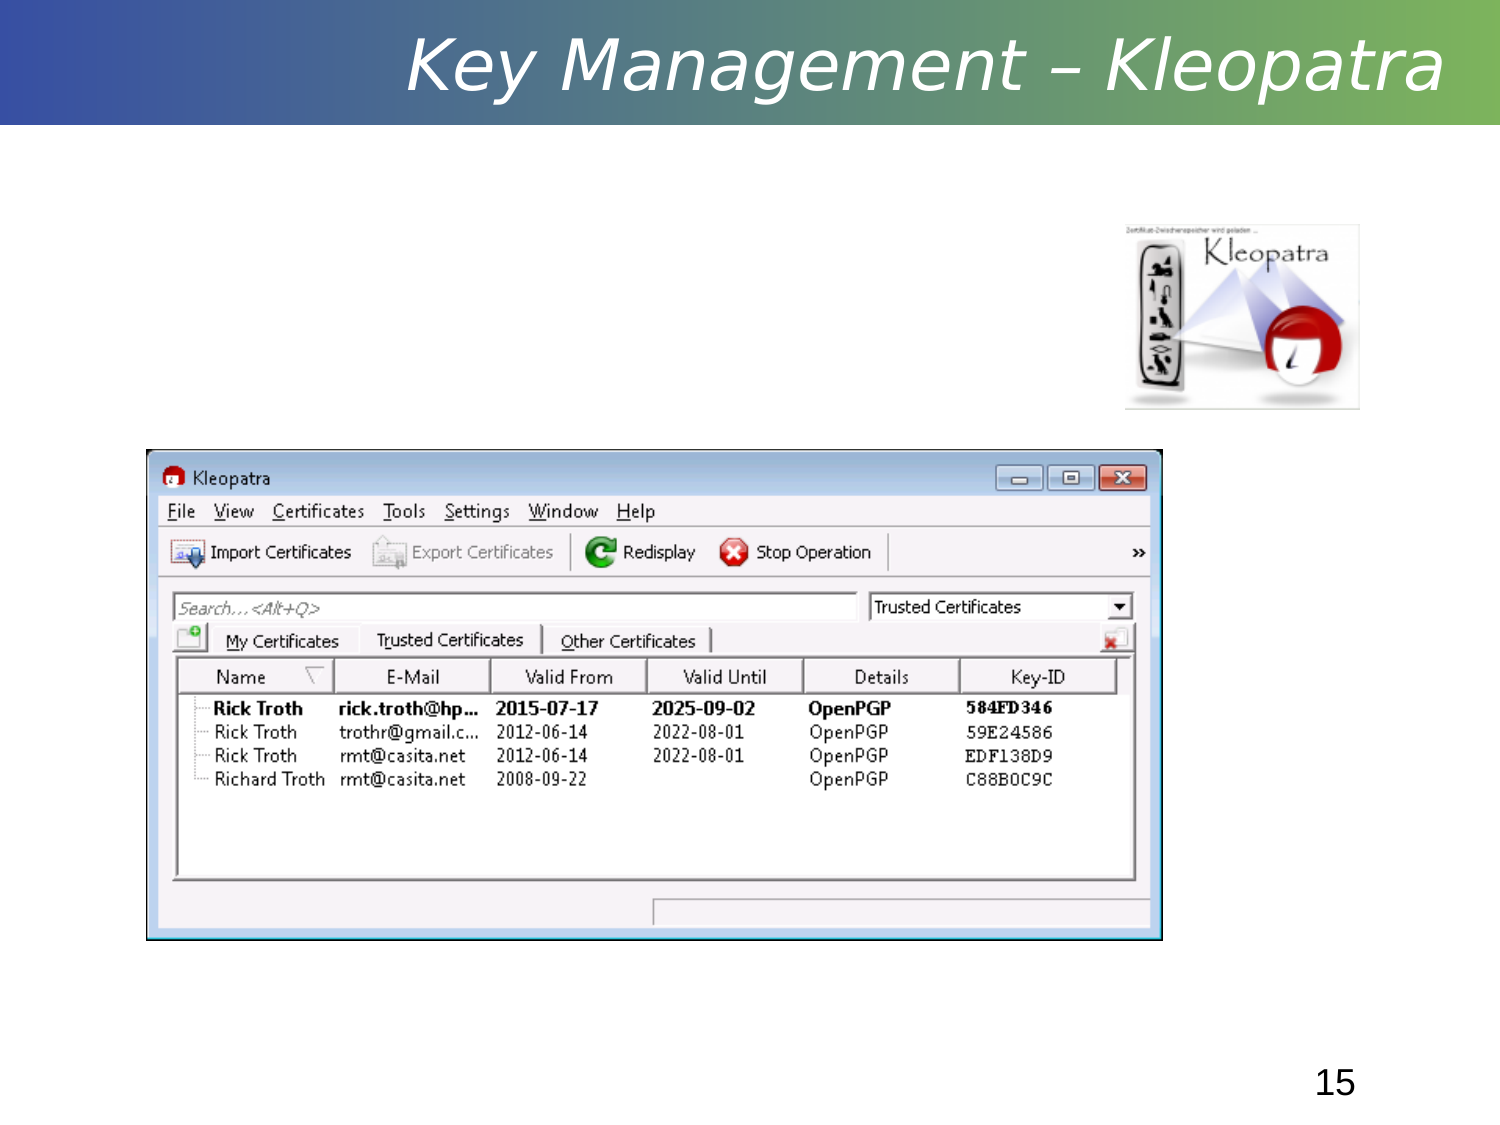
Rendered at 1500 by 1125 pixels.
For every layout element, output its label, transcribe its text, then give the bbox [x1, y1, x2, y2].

picture [1125, 224, 1360, 410]
title Key Management – Kleopatra [62, 12, 1463, 113]
picture [146, 449, 1163, 941]
